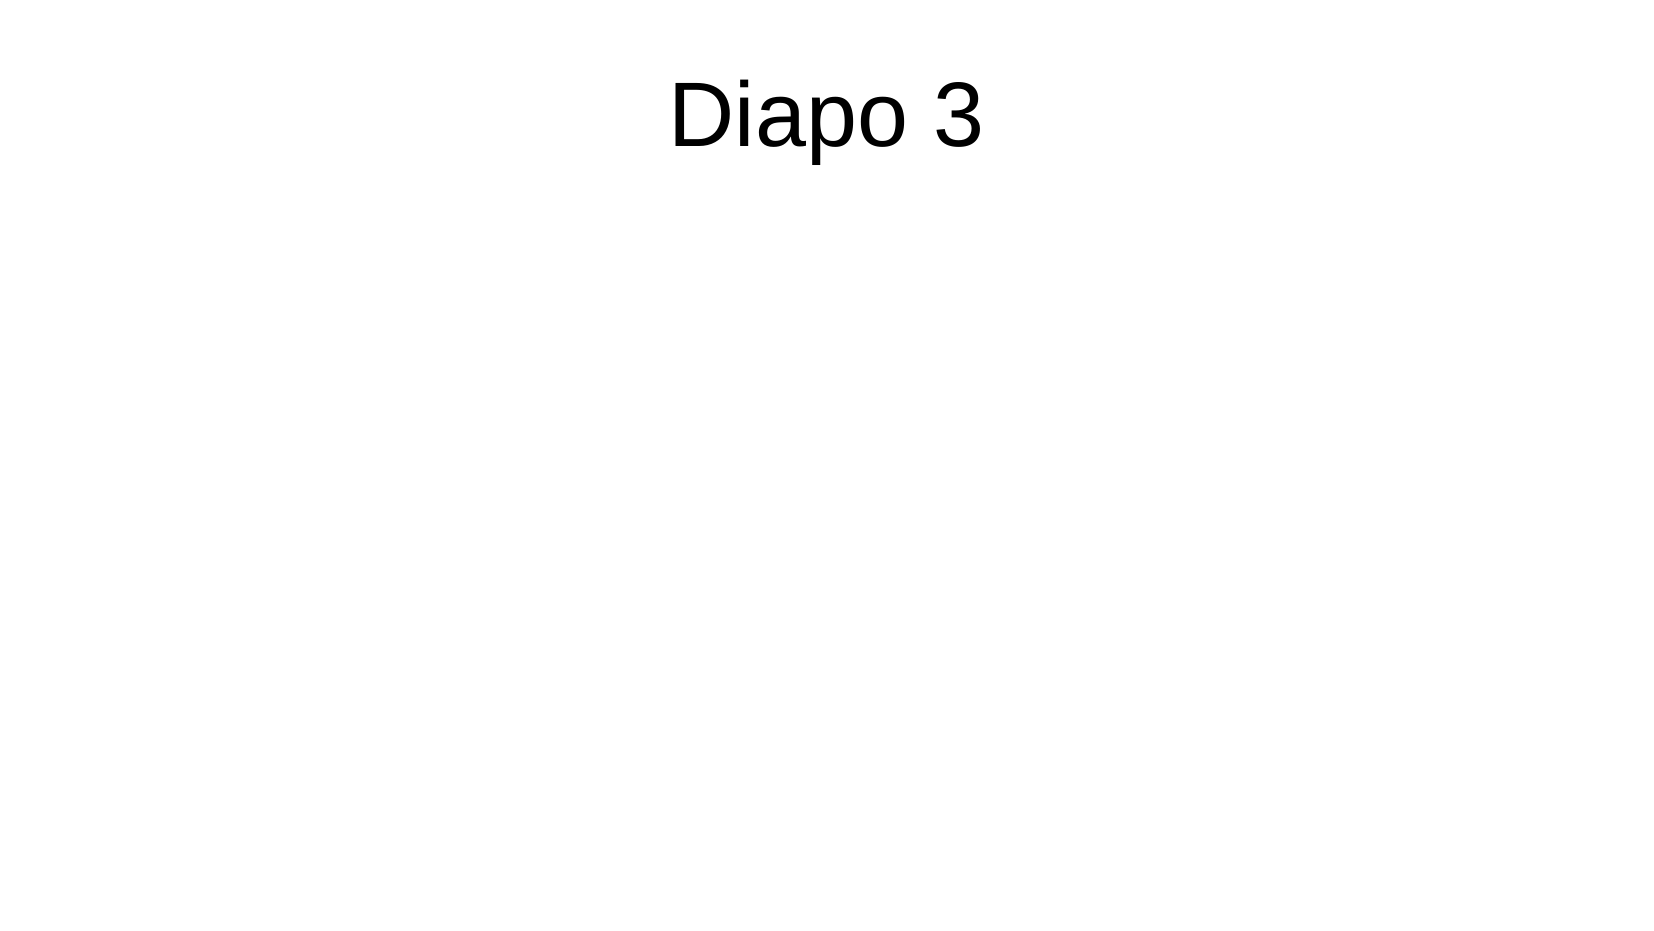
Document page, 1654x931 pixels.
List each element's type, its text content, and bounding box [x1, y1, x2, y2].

title Diapo 3 [82, 37, 1571, 193]
